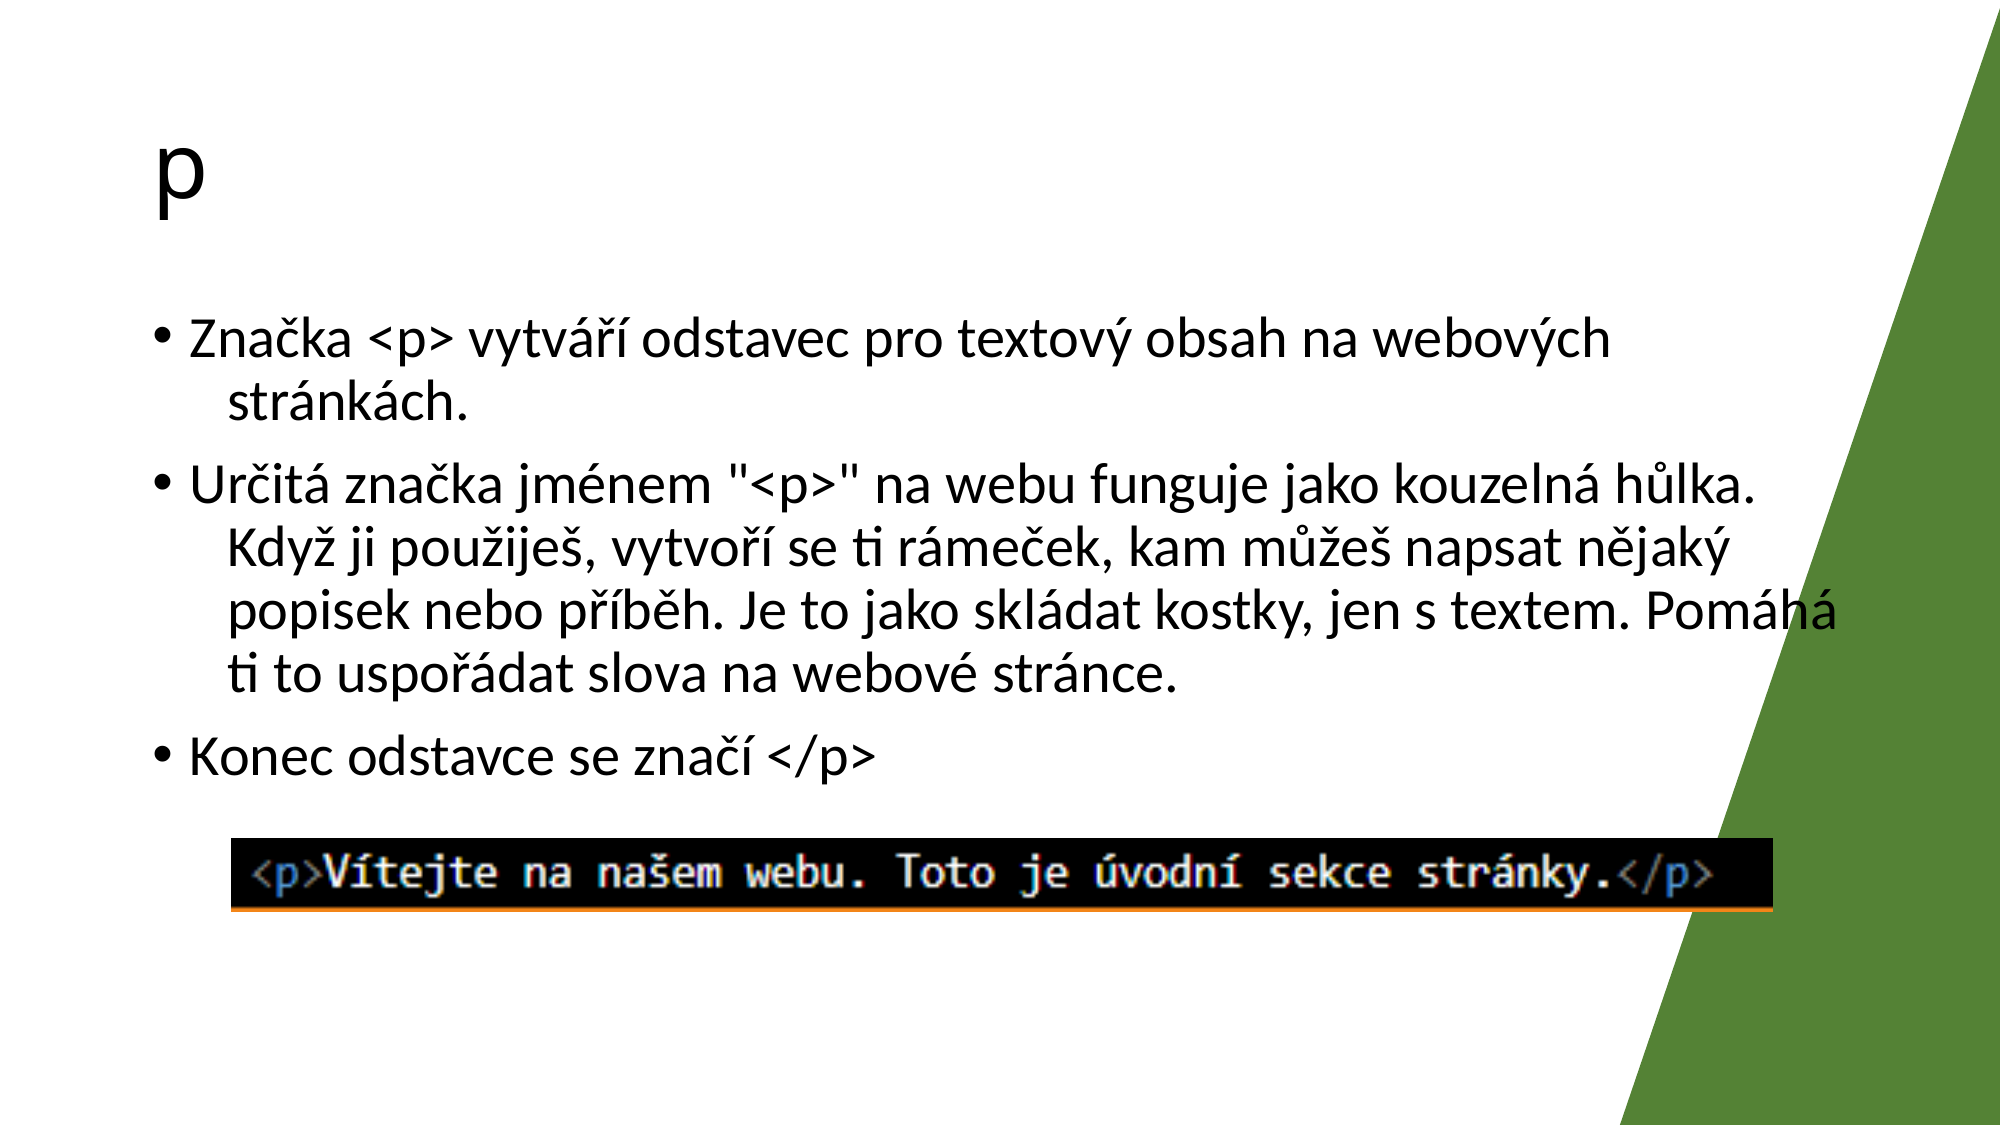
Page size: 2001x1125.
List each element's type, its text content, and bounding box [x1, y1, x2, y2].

title p [137, 59, 1863, 278]
picture [231, 838, 1773, 912]
text_box [1620, 11, 2000, 1125]
list Značka <p> vytváří odstavec pro textový obsah na webových stránkách. Určitá značka jménem "<p>" na webu funguje jako kouzelná hůlka. Když ji použiješ, vytvoří se ti rámeček, kam můžeš napsat nějaký popisek nebo příběh. Je to jako skládat kostky, jen s textem. Pomáhá ti to uspořádat slova na webové stránce. Konec odstavce se značí </p> [137, 299, 1863, 1014]
